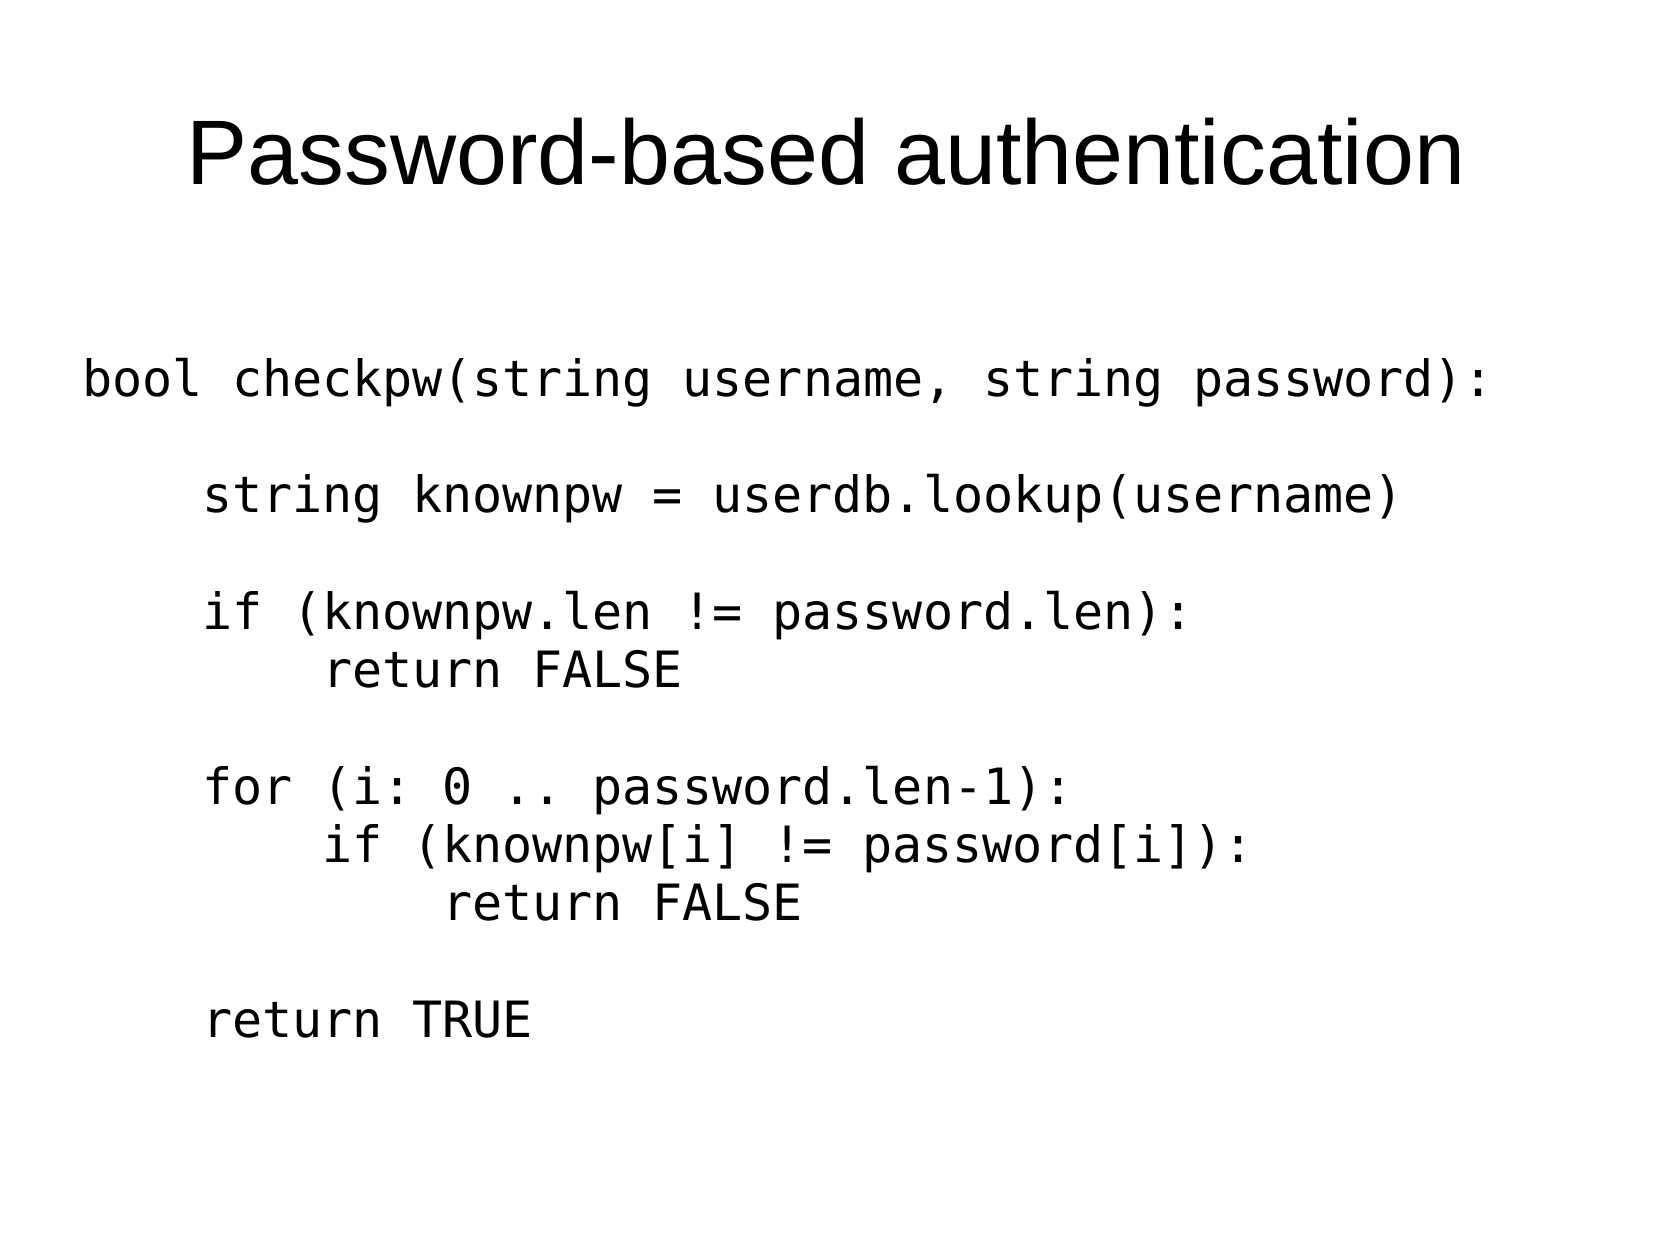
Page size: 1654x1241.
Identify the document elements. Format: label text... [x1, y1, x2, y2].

title Password-based authentication [82, 56, 1571, 250]
subtitle bool checkpw(string username, string password): string knownpw = userdb.lookup(username) if (knownpw.len != password.len): return FALSE for (i: 0 .. password.len-1): if (knownpw[i] != password[i]): return FALSE return TRUE [82, 297, 1571, 1102]
